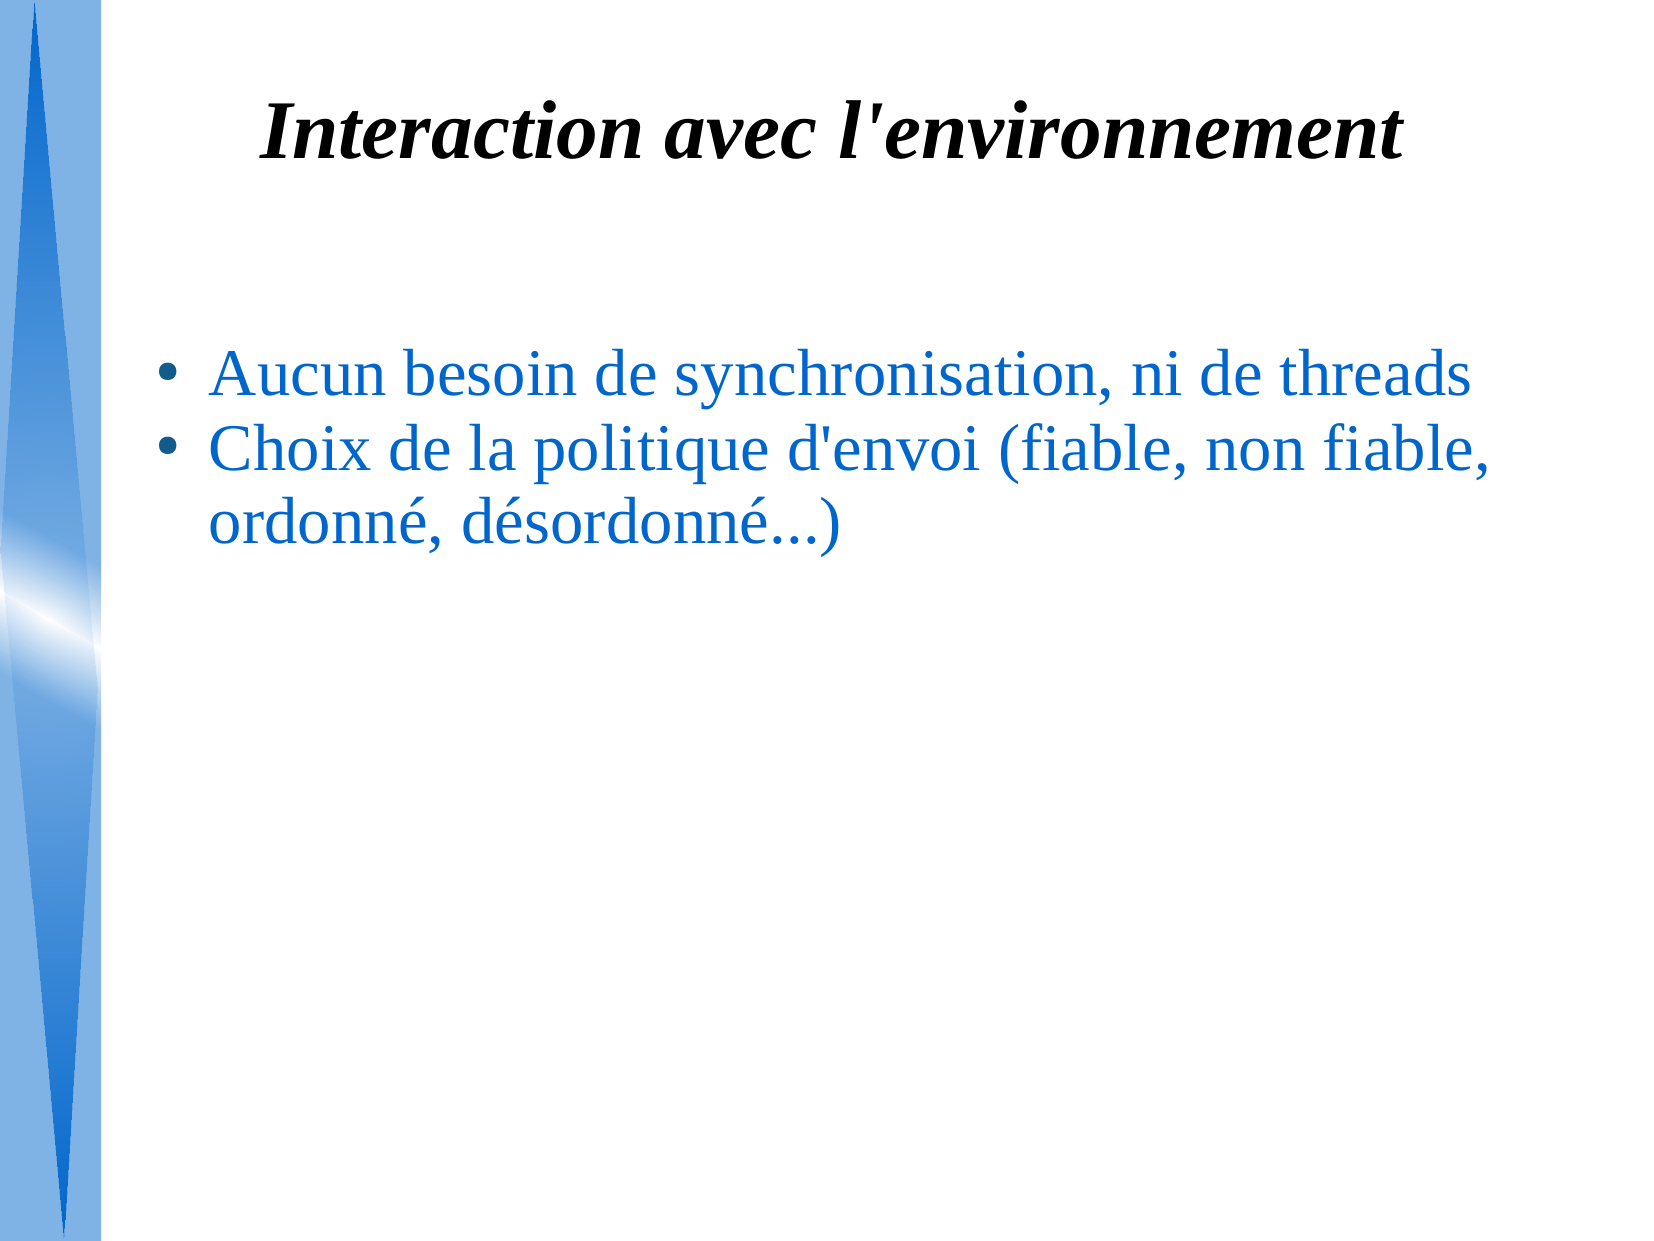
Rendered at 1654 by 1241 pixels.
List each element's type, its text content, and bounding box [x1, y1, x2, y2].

list Aucun besoin de synchronisation, ni de threads Choix de la politique d'envoi (fiable, non fiable, ordonné, désordonné...) [138, 336, 1527, 1141]
title Interaction avec l'environnement [138, 84, 1527, 177]
